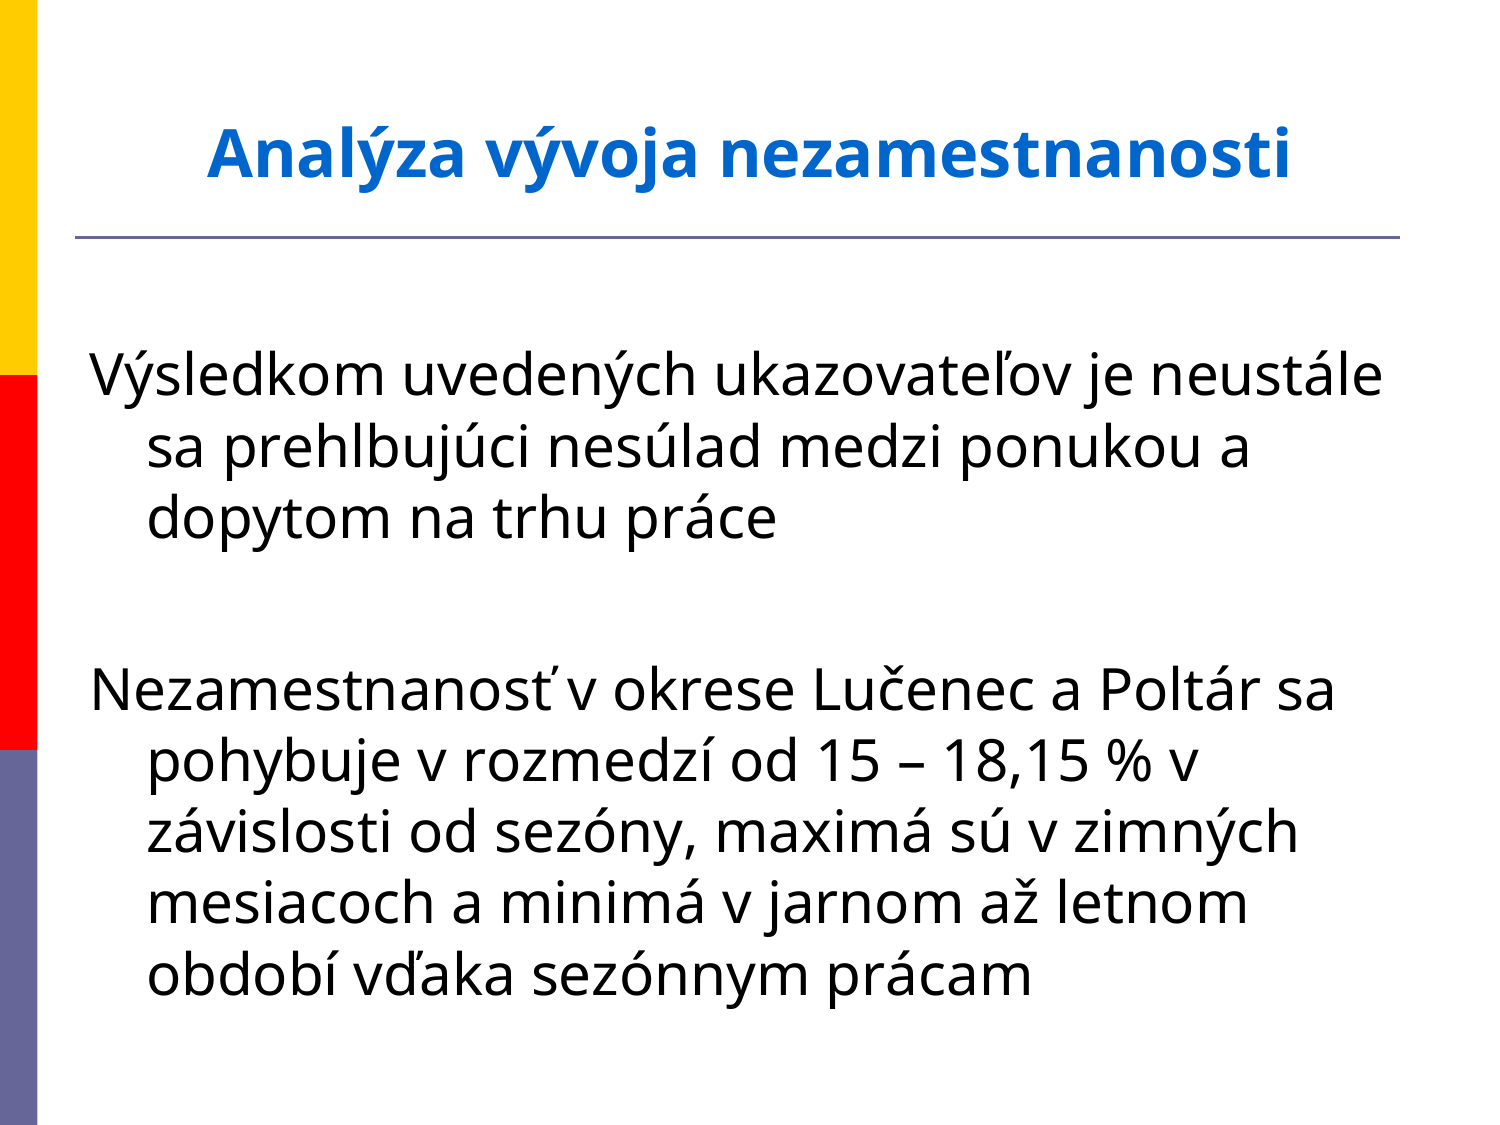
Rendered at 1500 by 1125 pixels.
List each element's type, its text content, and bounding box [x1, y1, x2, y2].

title Analýza vývoja nezamestnanosti [75, 87, 1426, 205]
list Výsledkom uvedených ukazovateľov je neustále sa prehlbujúci nesúlad medzi ponukou a dopytom na trhu práce Nezamestnanosť v okrese Lučenec a Poltár sa pohybuje v rozmedzí od 15 – 18,15 % v závislosti od sezóny, maximá sú v zimných mesiacoch a minimá v jarnom až letnom období vďaka sezónnym prácam [75, 237, 1426, 1125]
